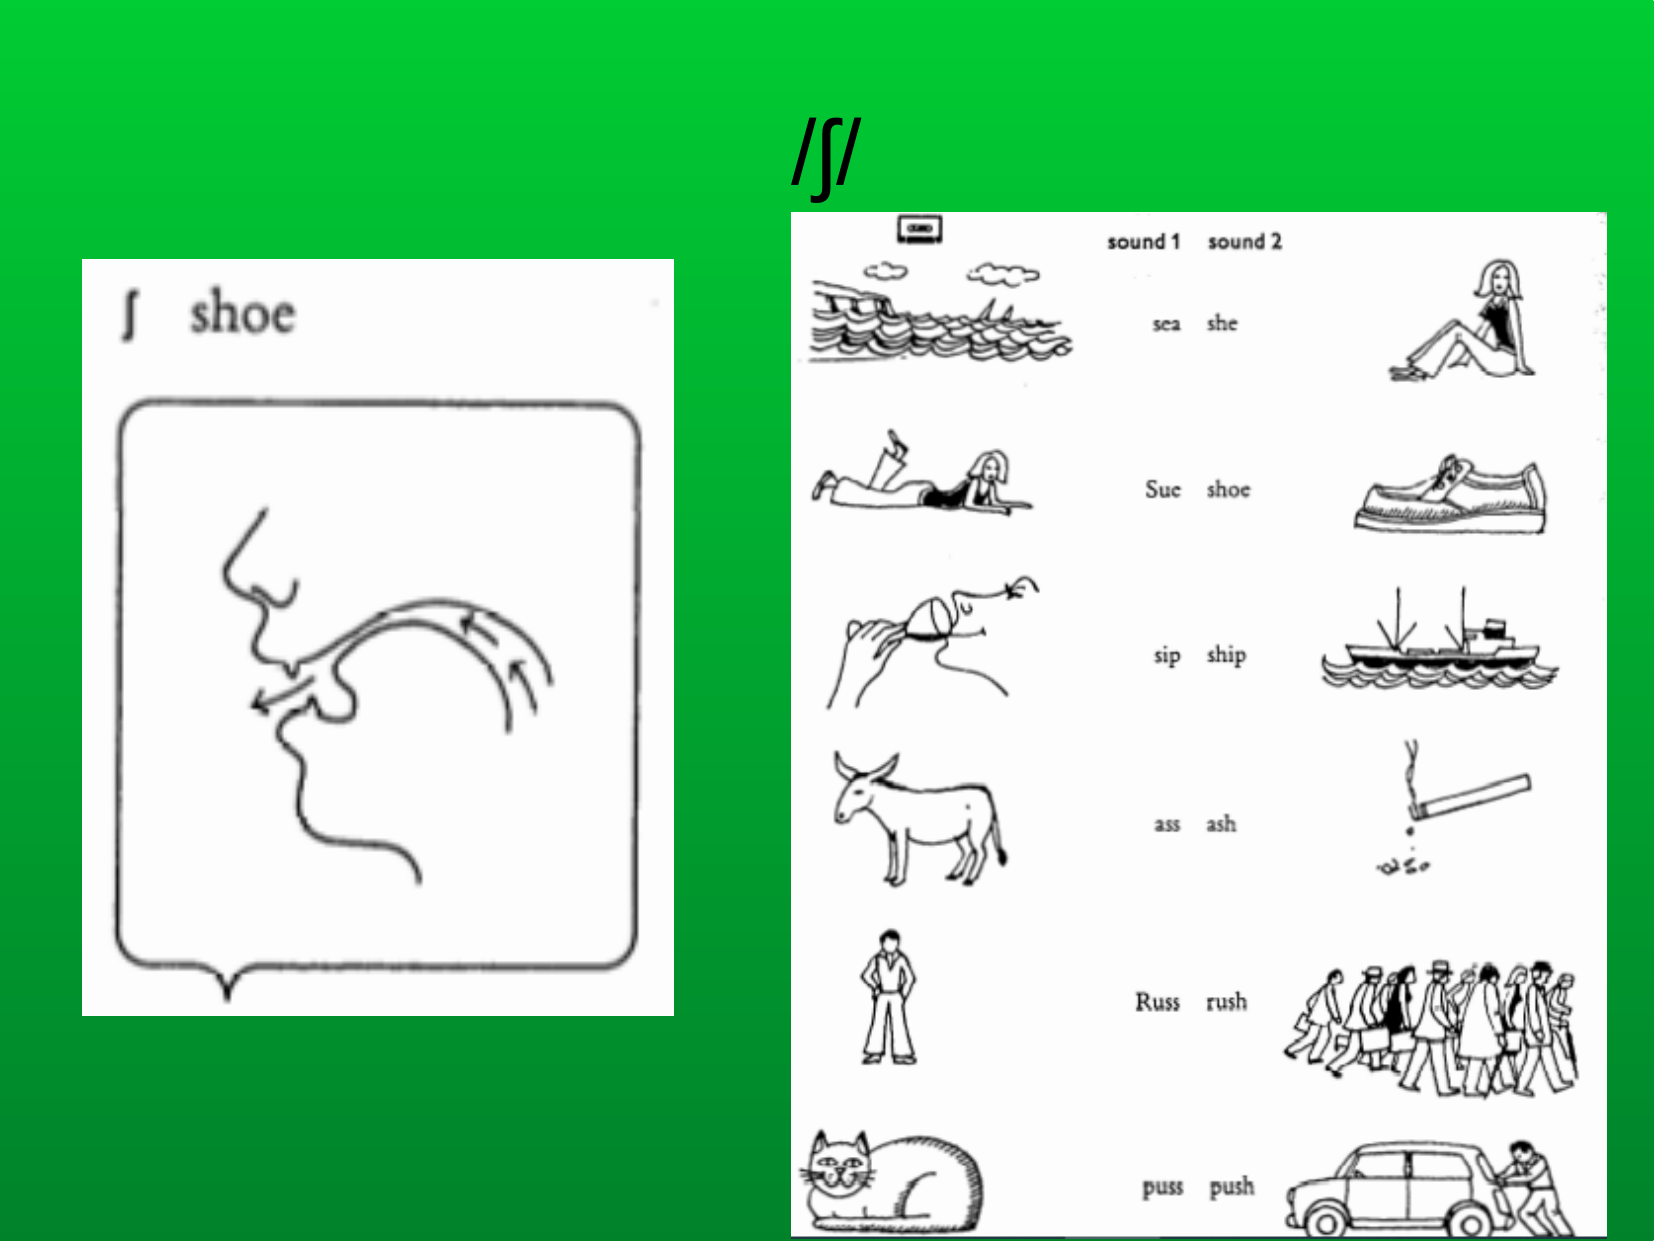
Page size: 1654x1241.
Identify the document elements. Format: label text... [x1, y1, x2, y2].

picture [82, 259, 674, 1016]
picture [791, 212, 1607, 1239]
title /ʃ/ [82, 49, 1571, 257]
